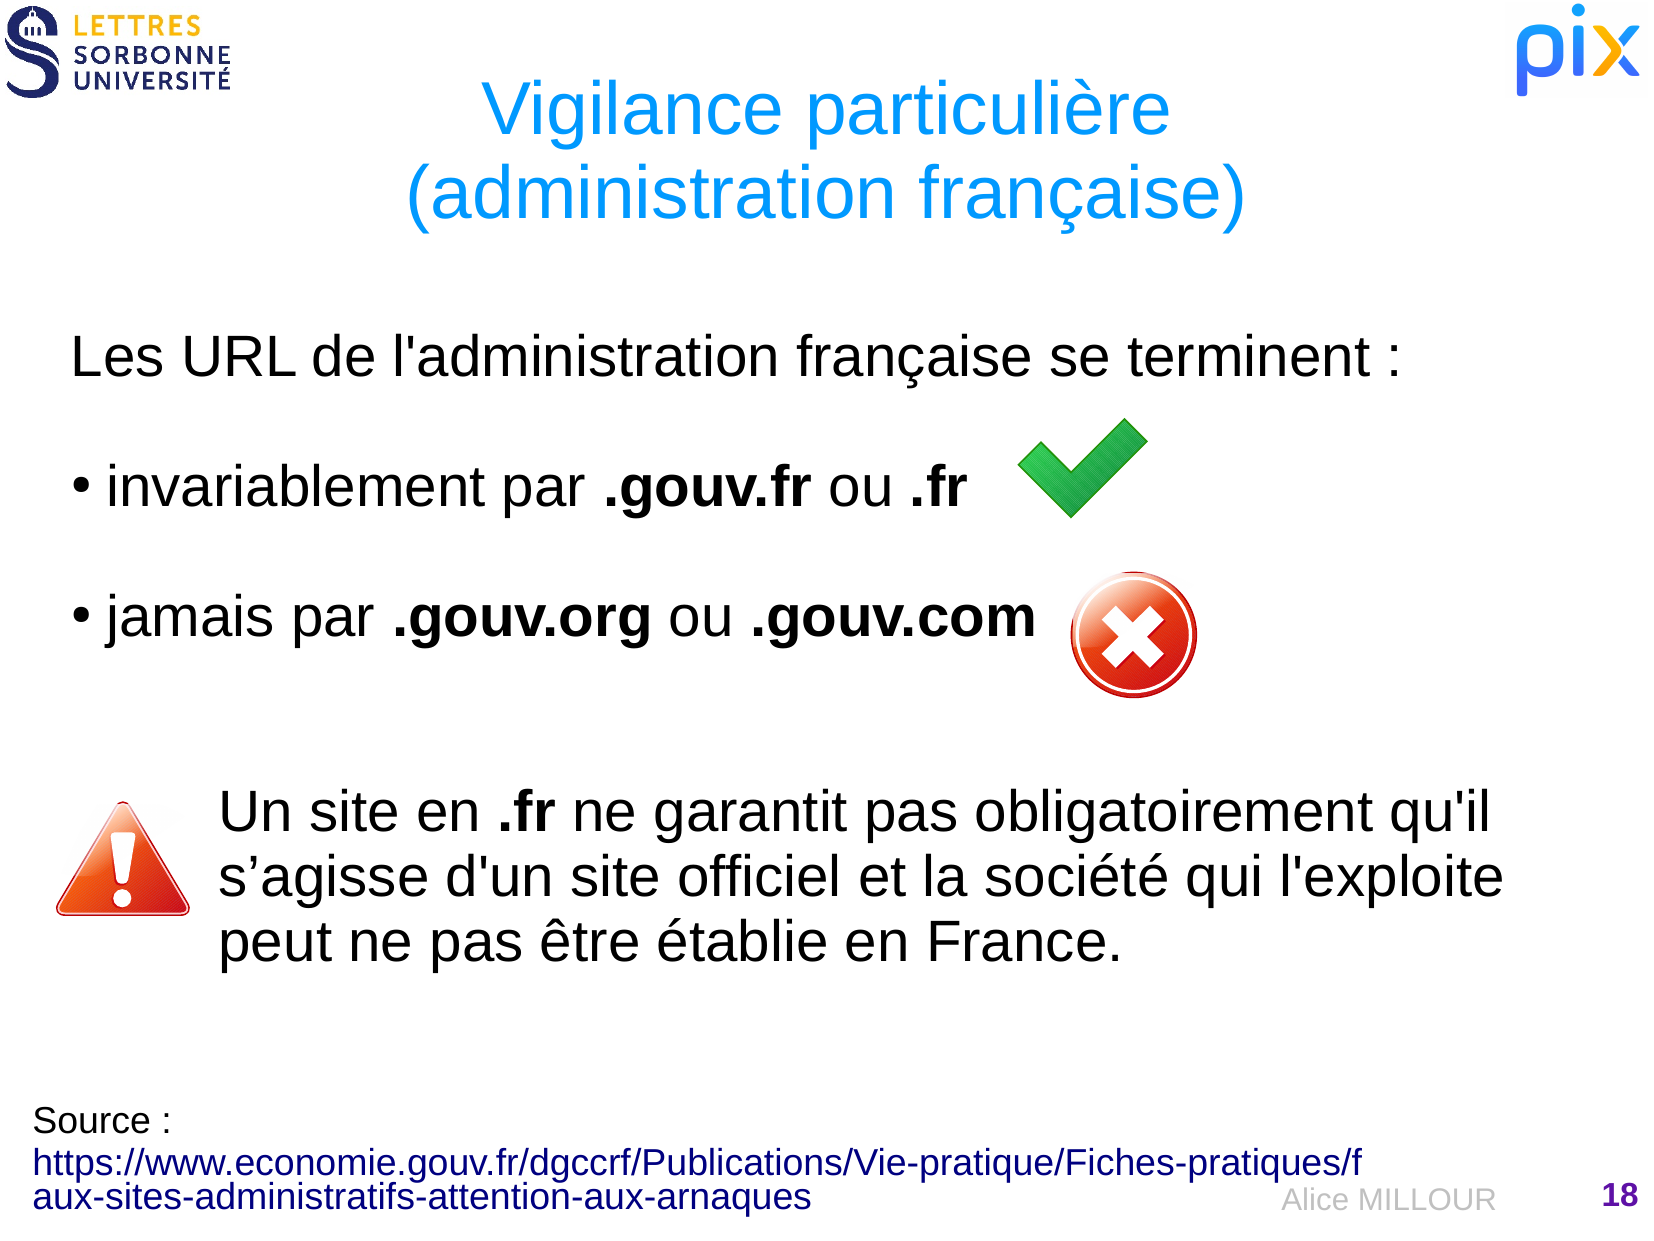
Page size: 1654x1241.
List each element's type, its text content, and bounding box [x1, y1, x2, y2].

picture [992, 375, 1224, 716]
title Vigilance particulière (administration française) [82, 46, 1571, 254]
text_box Les URL de l'administration française se terminent : invariablement par .gouv.fr ou .fr jamais par .gouv.org ou .gouv.com Un site en .fr ne garantit pas obligatoirement qu'il s’agisse d'un site officiel et la société qui l'exploite peut ne pas être établie en France. [56, 315, 1616, 981]
picture [5, 6, 230, 98]
text_box Source : https://www.economie.gouv.fr/dgccrf/Publications/Vie-pratique/Fiches-pratiques/faux-sites-administratifs-attention-aux-arnaques [17, 1092, 1394, 1241]
picture [1505, 2, 1648, 98]
picture [34, 772, 213, 951]
